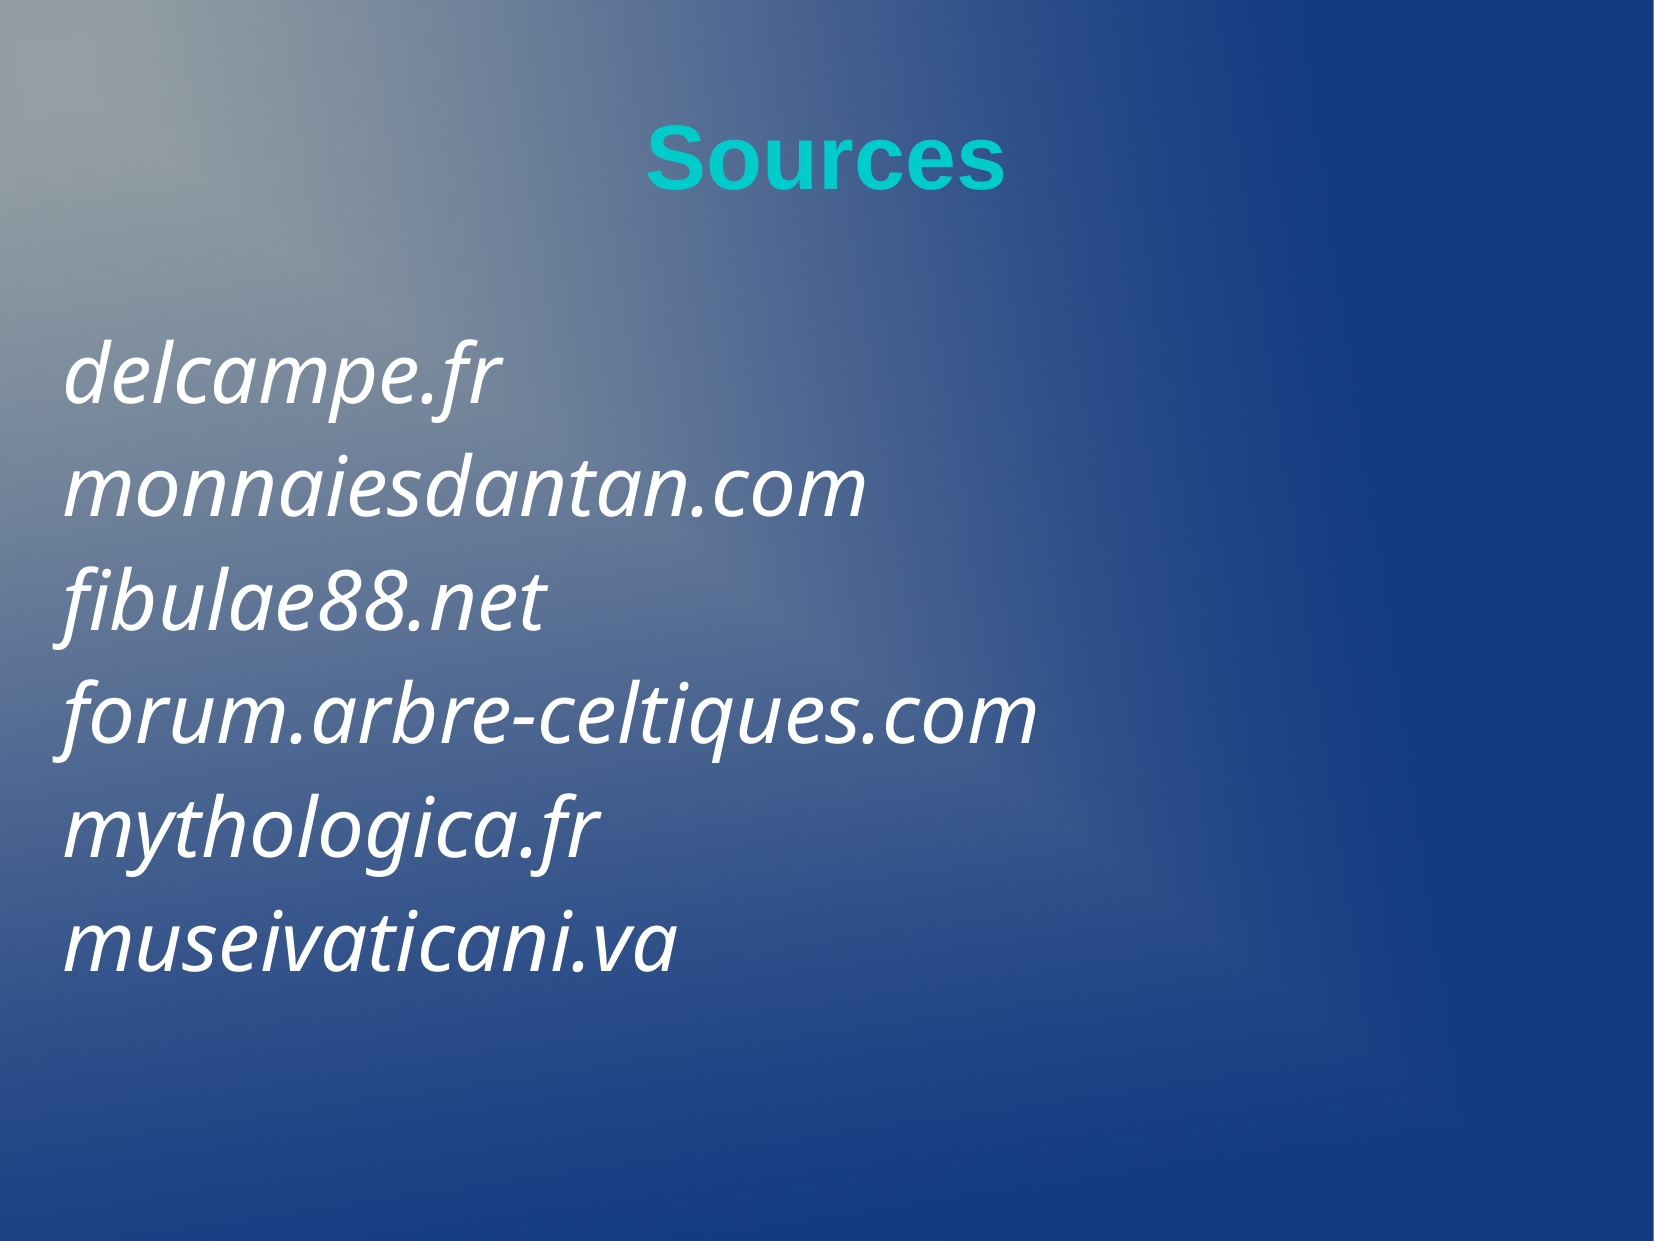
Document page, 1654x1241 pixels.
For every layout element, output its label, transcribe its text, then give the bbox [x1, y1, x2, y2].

title Sources [82, 49, 1571, 257]
text_box delcampe.fr monnaiesdantan.com fibulae88.net forum.arbre-celtiques.com mythologica.fr museivaticani.va [47, 307, 1377, 880]
picture [0, 0, 1654, 1241]
